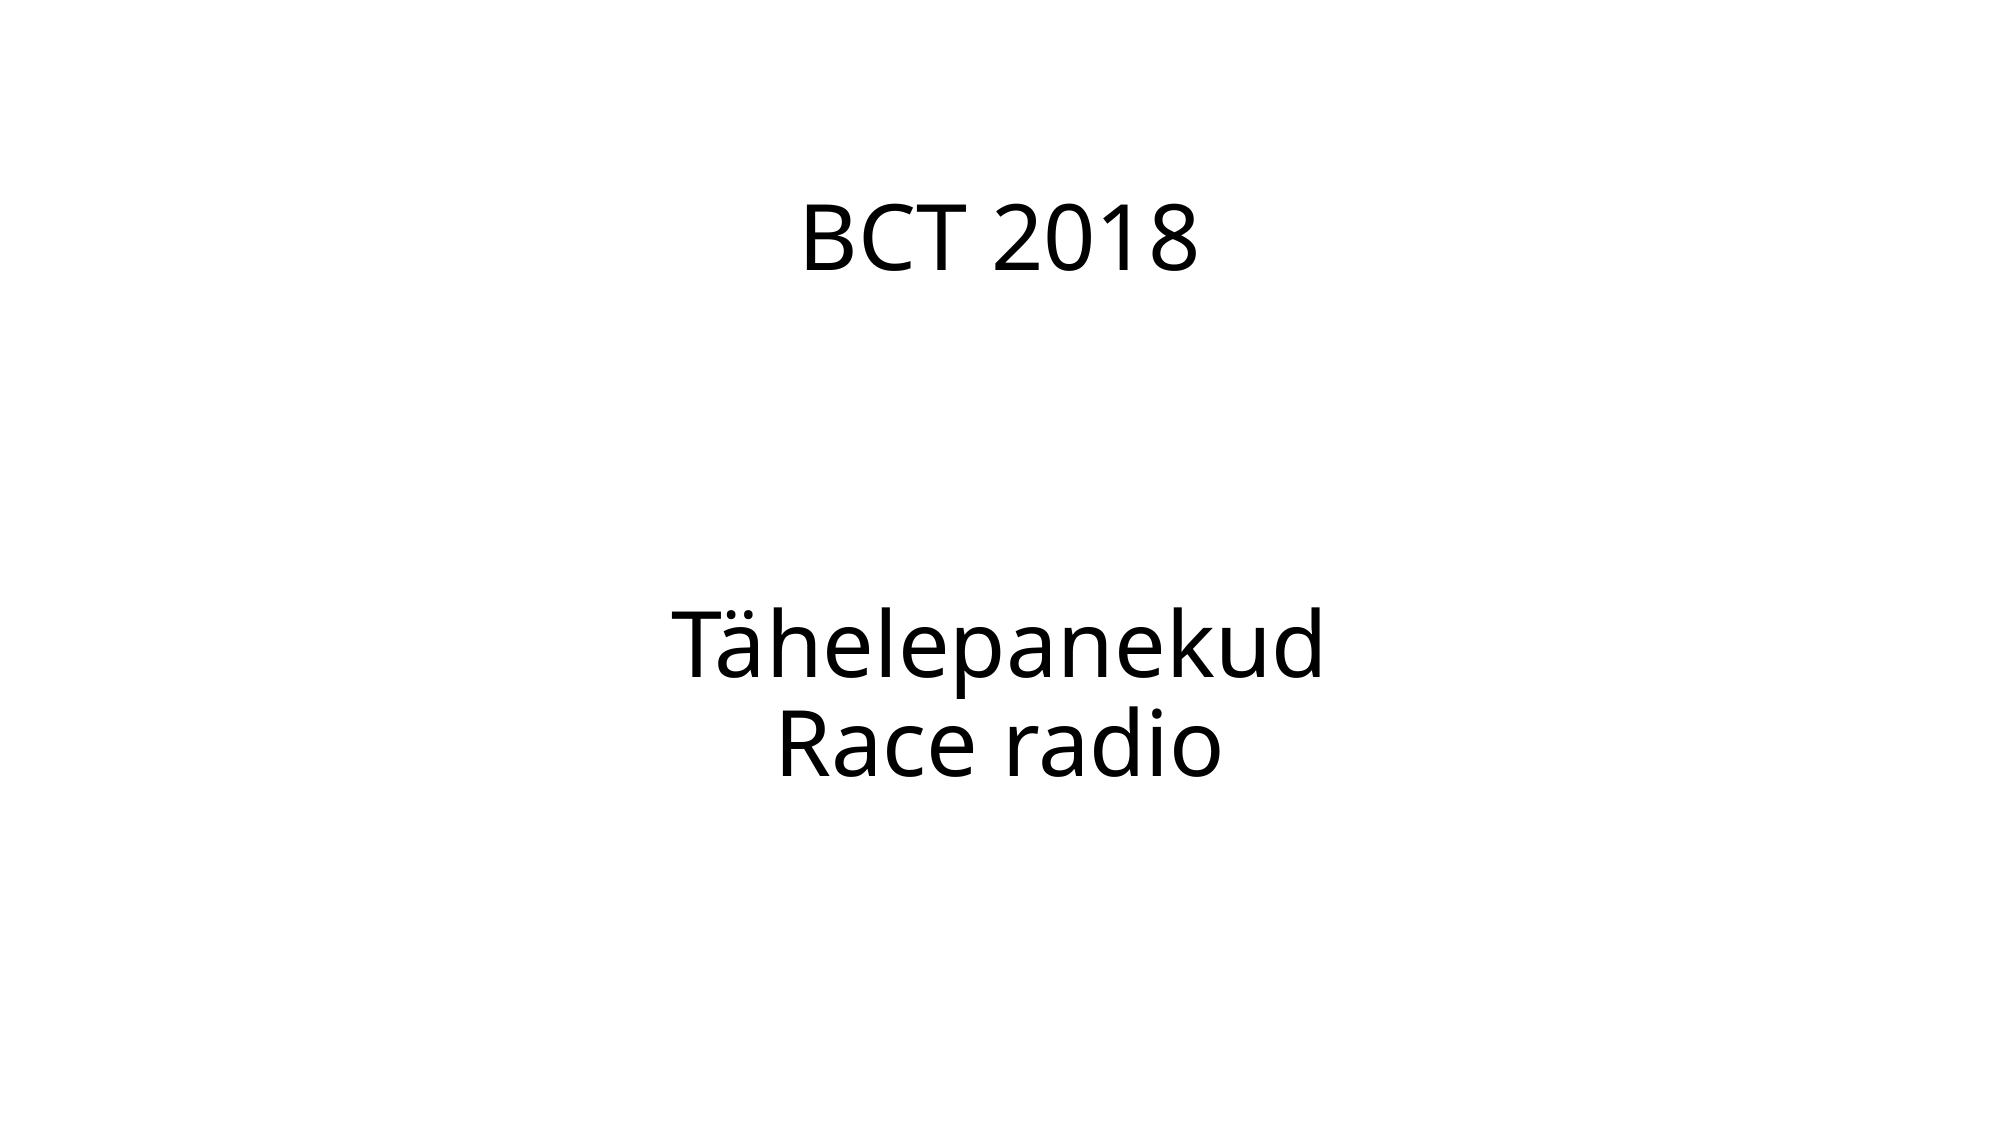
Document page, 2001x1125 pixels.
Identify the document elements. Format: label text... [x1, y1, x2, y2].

subtitle Tähelepanekud Race radio [249, 590, 1750, 863]
title BCT 2018 [249, 184, 1750, 576]
